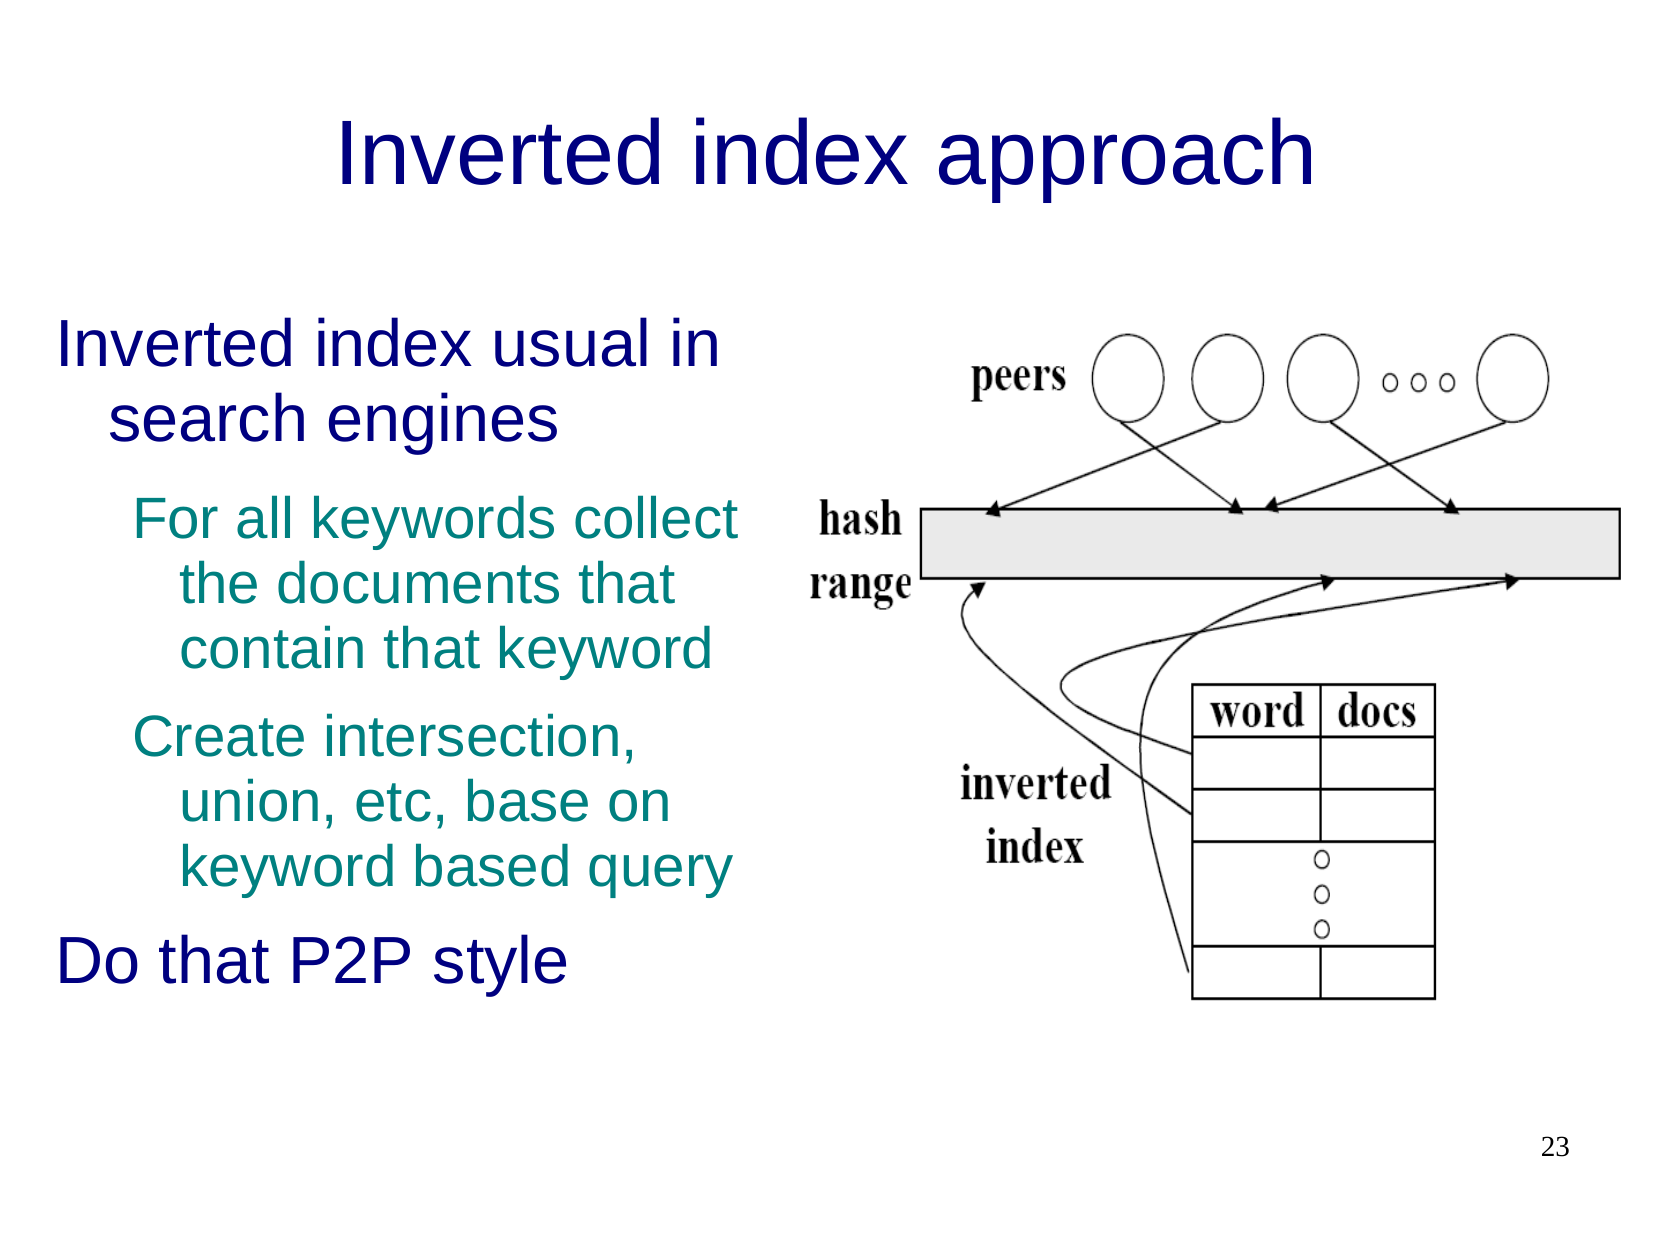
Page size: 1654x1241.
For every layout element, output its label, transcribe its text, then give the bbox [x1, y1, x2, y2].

picture [787, 307, 1636, 1013]
title Inverted index approach [82, 49, 1571, 257]
list Inverted index usual in search engines For all keywords collect the documents that contain that keyword Create intersection, union, etc, base on keyword based query Do that P2P style [37, 306, 764, 1126]
